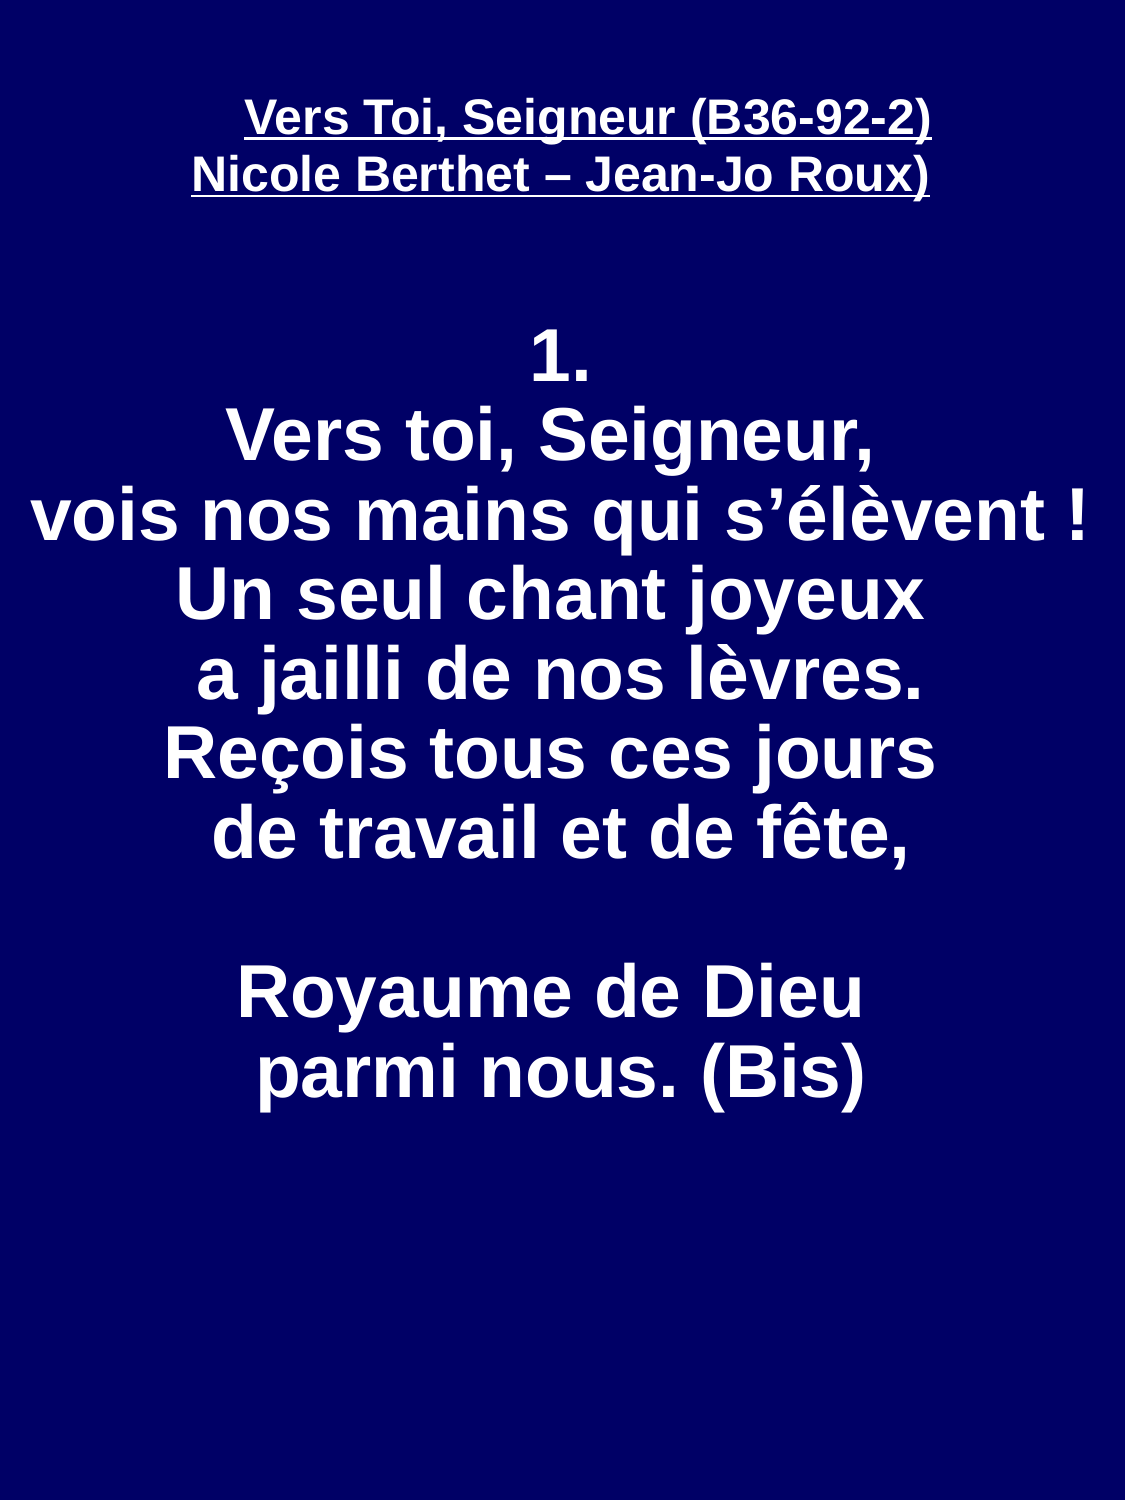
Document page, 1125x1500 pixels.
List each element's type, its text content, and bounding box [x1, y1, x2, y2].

text_box Vers Toi, Seigneur (B36-92-2) Nicole Berthet – Jean-Jo Roux) 1. Vers toi, Seigneur, vois nos mains qui s’élèvent ! Un seul chant joyeux a jailli de nos lèvres. Reçois tous ces jours de travail et de fête, Royaume de Dieu parmi nous. (Bis) [11, 35, 1111, 1441]
